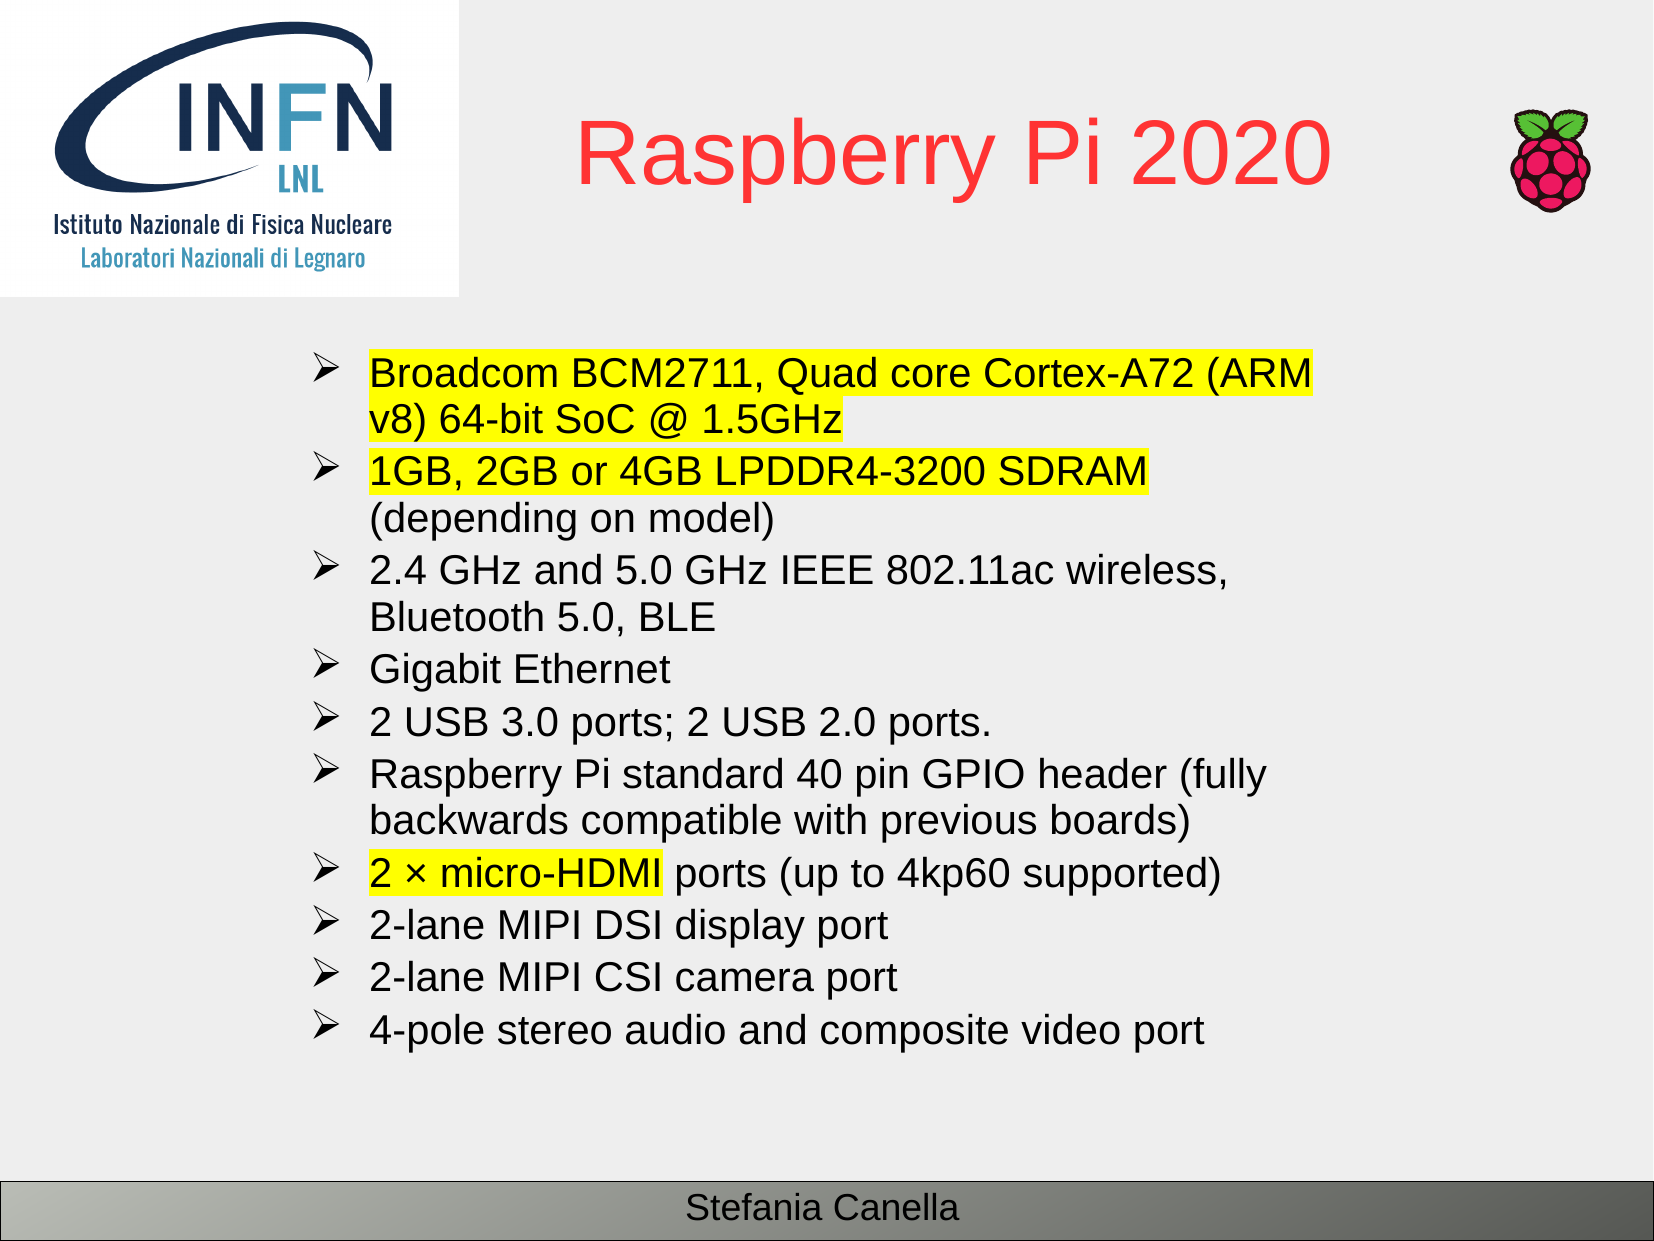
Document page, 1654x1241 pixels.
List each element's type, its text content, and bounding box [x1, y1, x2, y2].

text_box [984, 1181, 1654, 1241]
text_box [0, 1181, 670, 1241]
picture [0, 0, 459, 297]
title Raspberry Pi 2020 [459, 49, 1571, 257]
text_box Stefania Canella [670, 1178, 984, 1241]
text_box [1571, 109, 1591, 203]
text_box Broadcom BCM2711, Quad core Cortex-A72 (ARM v8) 64-bit SoC @ 1.5GHz 1GB, 2GB or 4GB LPDDR4-3200 SDRAM (depending on model) 2.4 GHz and 5.0 GHz IEEE 802.11ac wireless, Bluetooth 5.0, BLE Gigabit Ethernet 2 USB 3.0 ports; 2 USB 2.0 ports. Raspberry Pi standard 40 pin GPIO header (fully backwards compatible with previous boards) 2 × micro-HDMI ports (up to 4kp60 supported) 2-lane MIPI DSI display port 2-lane MIPI CSI camera port 4-pole stereo audio and composite video port [295, 341, 1379, 1139]
